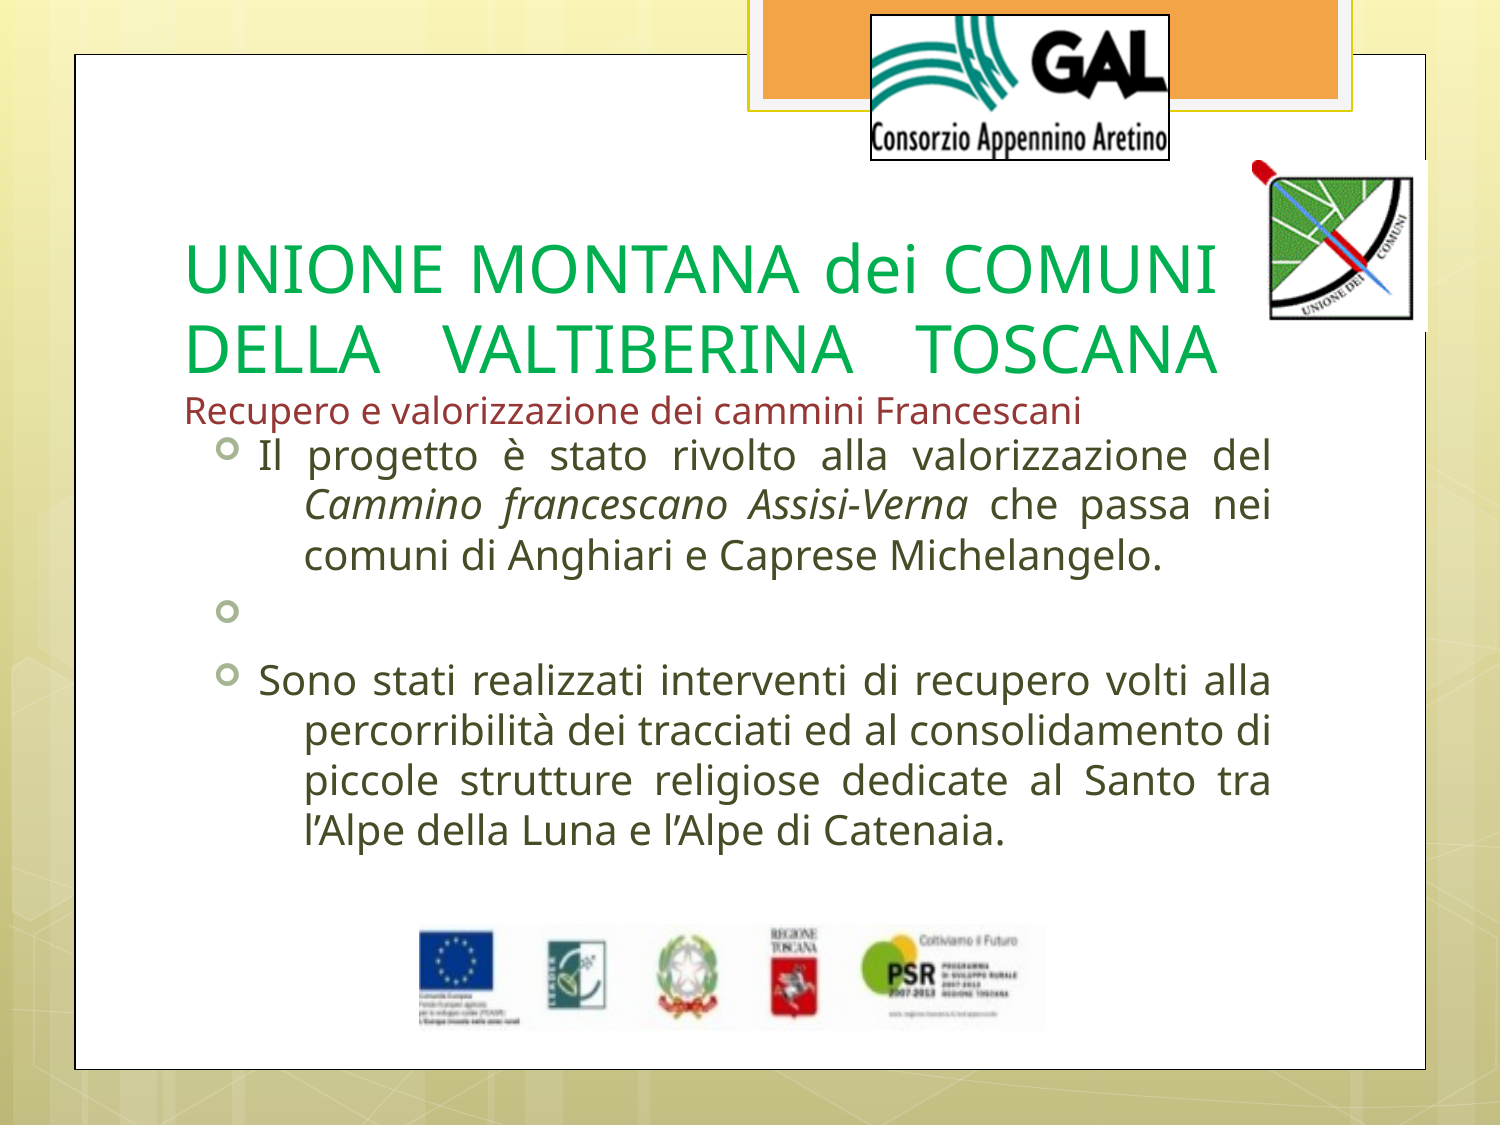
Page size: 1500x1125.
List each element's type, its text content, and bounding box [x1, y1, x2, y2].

picture [1252, 160, 1428, 332]
title UNIONE MONTANA dei COMUNI DELLA VALTIBERINA TOSCANA Recupero e valorizzazione dei cammini Francescani [168, 219, 1256, 408]
picture [870, 14, 1170, 161]
list Il progetto è stato rivolto alla valorizzazione del Cammino francescano Assisi-Verna che passa nei comuni di Anghiari e Caprese Michelangelo. Sono stati realizzati interventi di recupero volti alla percorribilità dei tracciati ed al consolidamento di piccole strutture religiose dedicate al Santo tra l’Alpe della Luna e l’Alpe di Catenaia. [175, 420, 1288, 898]
picture [419, 924, 1046, 1031]
